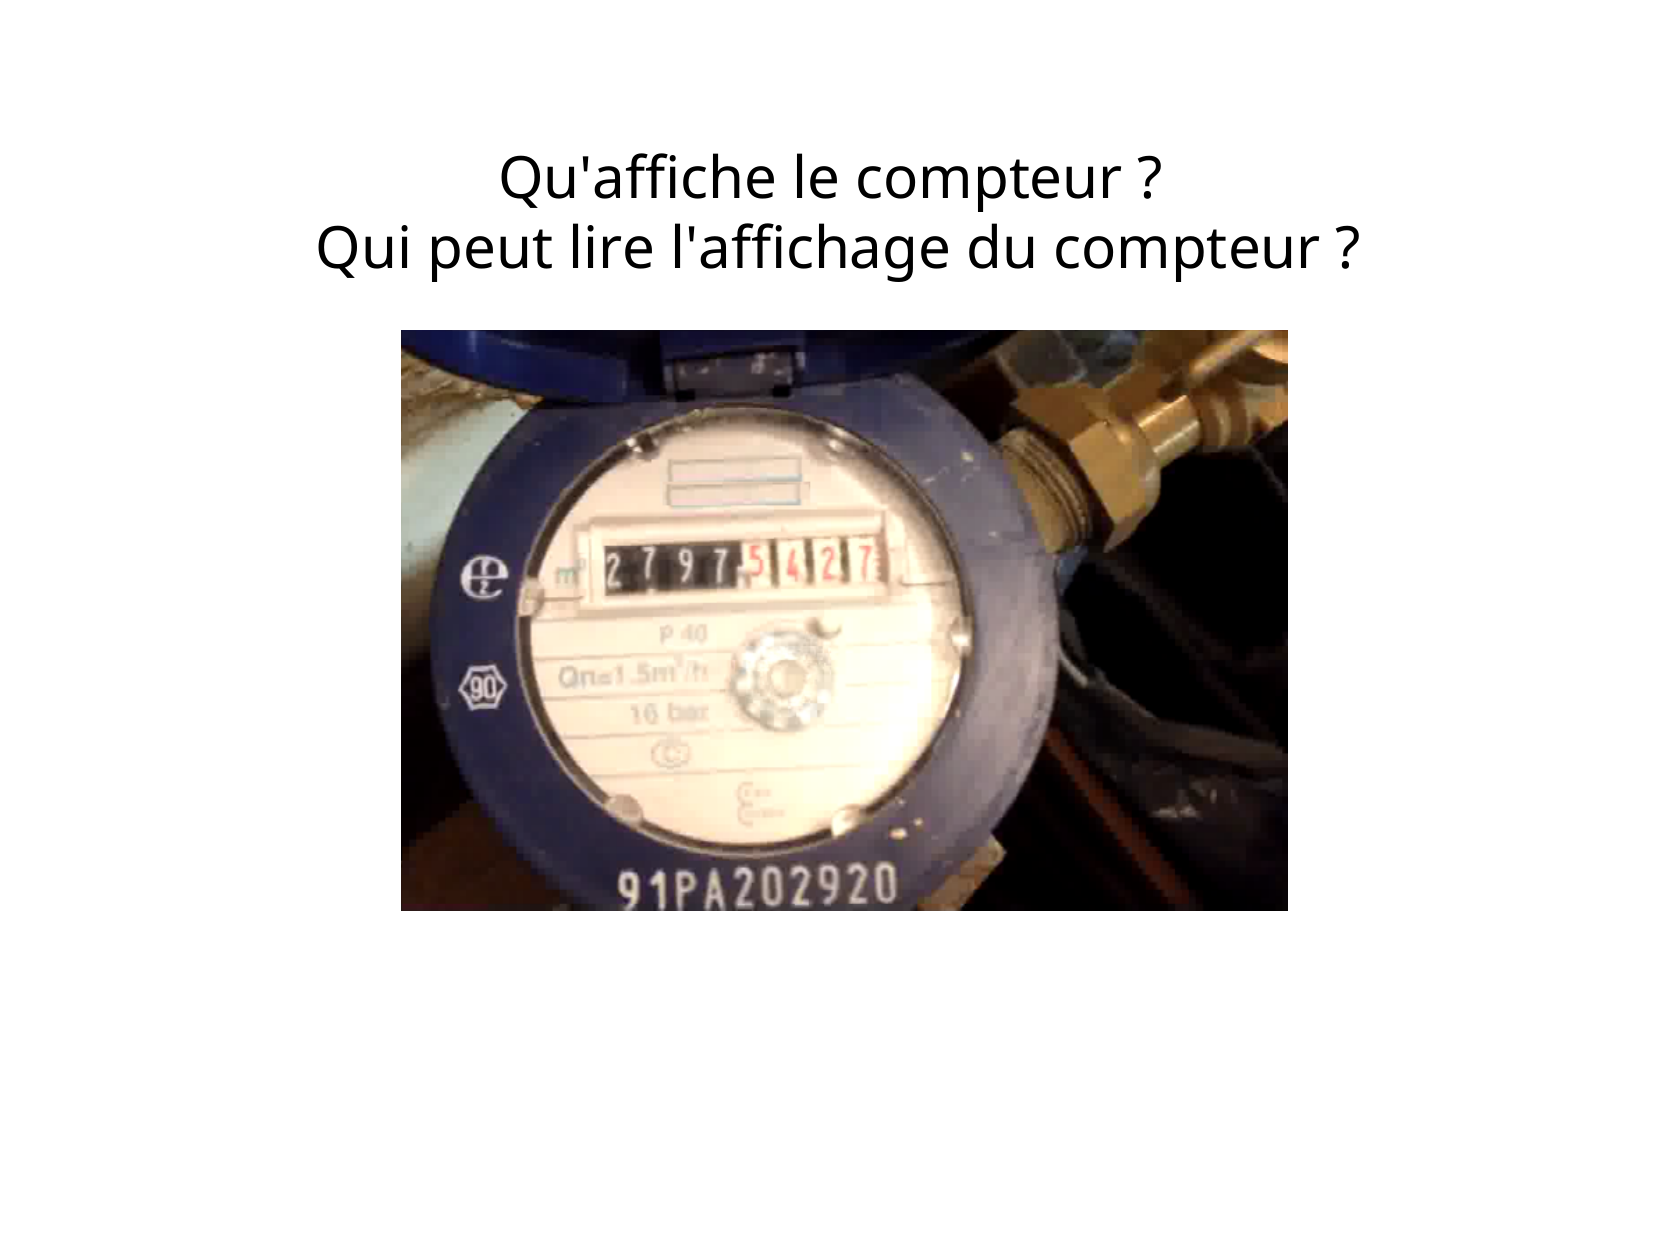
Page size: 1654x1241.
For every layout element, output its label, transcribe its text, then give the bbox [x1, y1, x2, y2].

title Qu'affiche le compteur ? Qui peut lire l'affichage du compteur ? [94, 106, 1583, 314]
picture [401, 330, 1288, 911]
